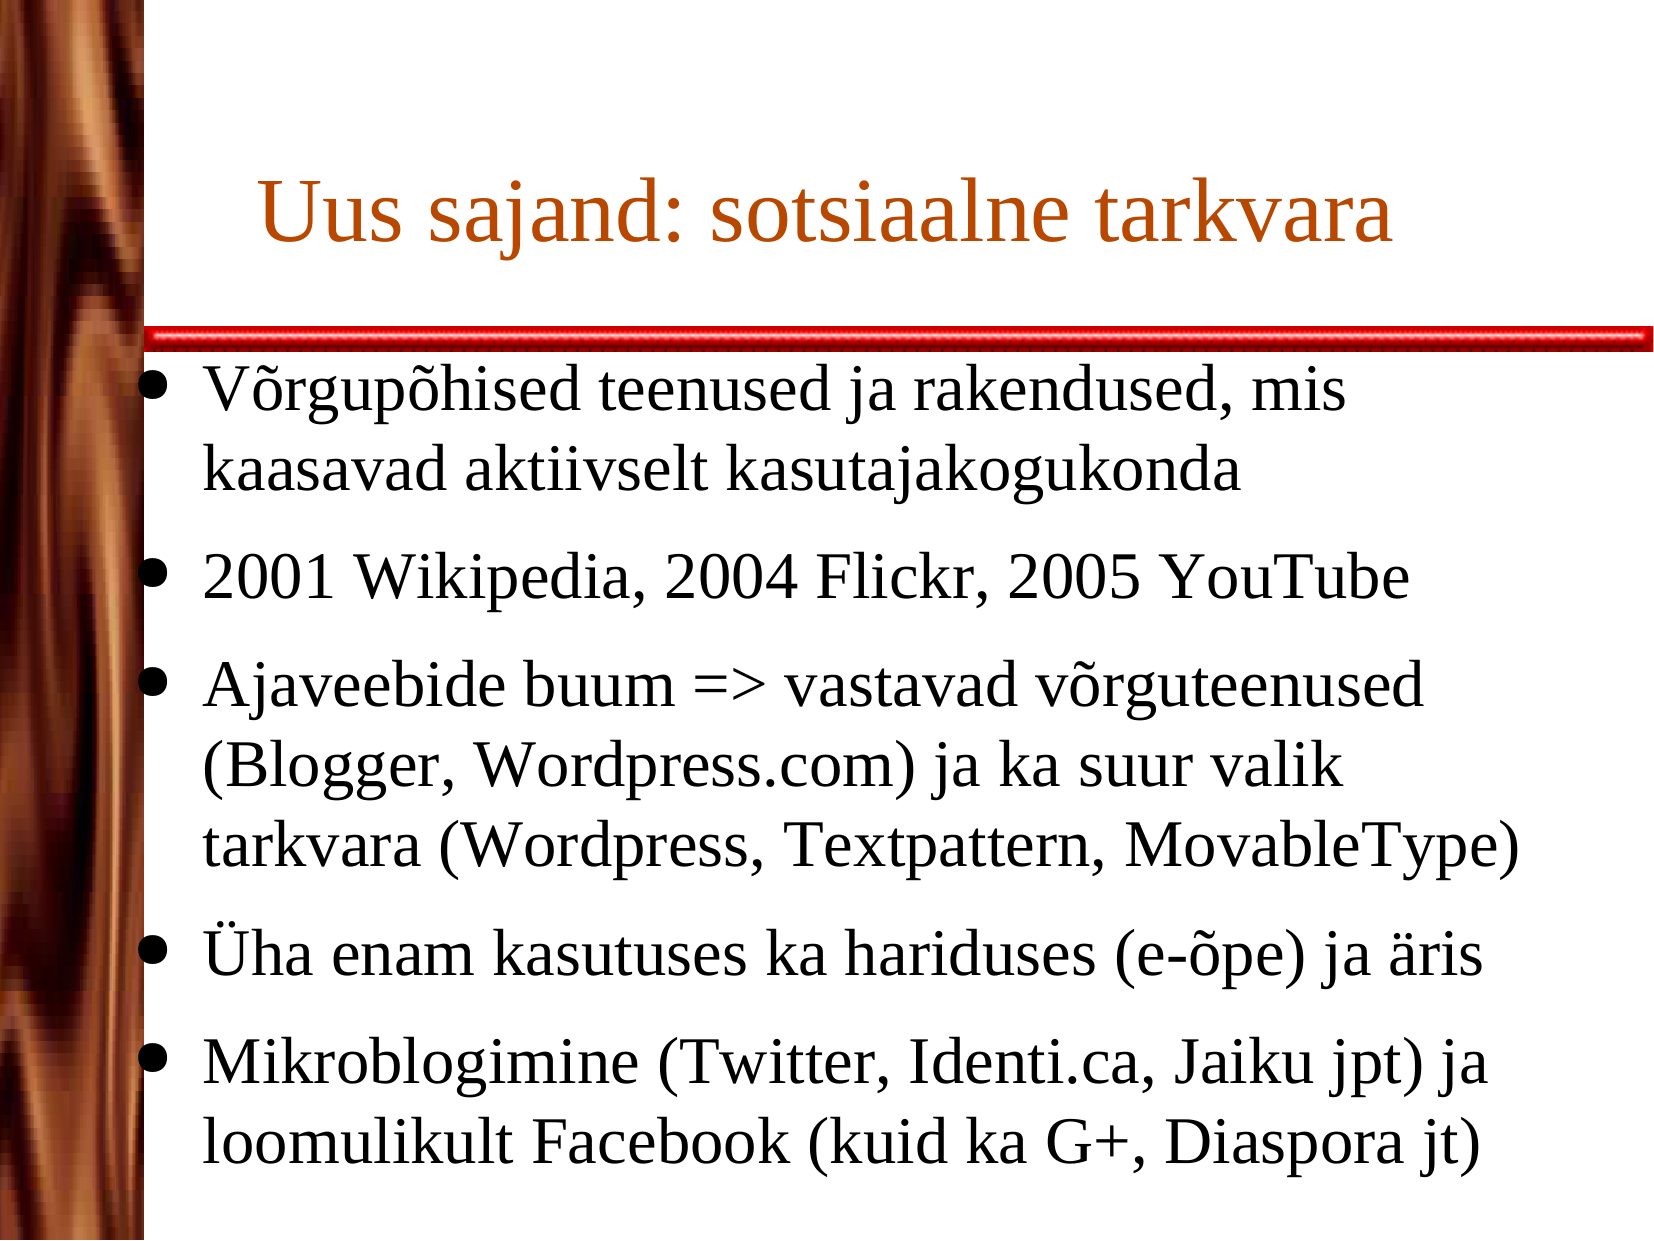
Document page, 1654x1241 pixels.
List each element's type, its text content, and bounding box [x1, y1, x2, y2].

picture [0, 0, 1654, 1240]
title Uus sajand: sotsiaalne tarkvara [121, 100, 1533, 312]
list Võrgupõhised teenused ja rakendused, mis kaasavad aktiivselt kasutajakogukonda 2001 Wikipedia, 2004 Flickr, 2005 YouTube Ajaveebide buum => vastavad võrguteenused (Blogger, Wordpress.com) ja ka suur valik tarkvara (Wordpress, Textpattern, MovableType) Üha enam kasutuses ka hariduses (e-õpe) ja äris Mikroblogimine (Twitter, Identi.ca, Jaiku jpt) ja loomulikult Facebook (kuid ka G+, Diaspora jt) [121, 344, 1533, 1172]
